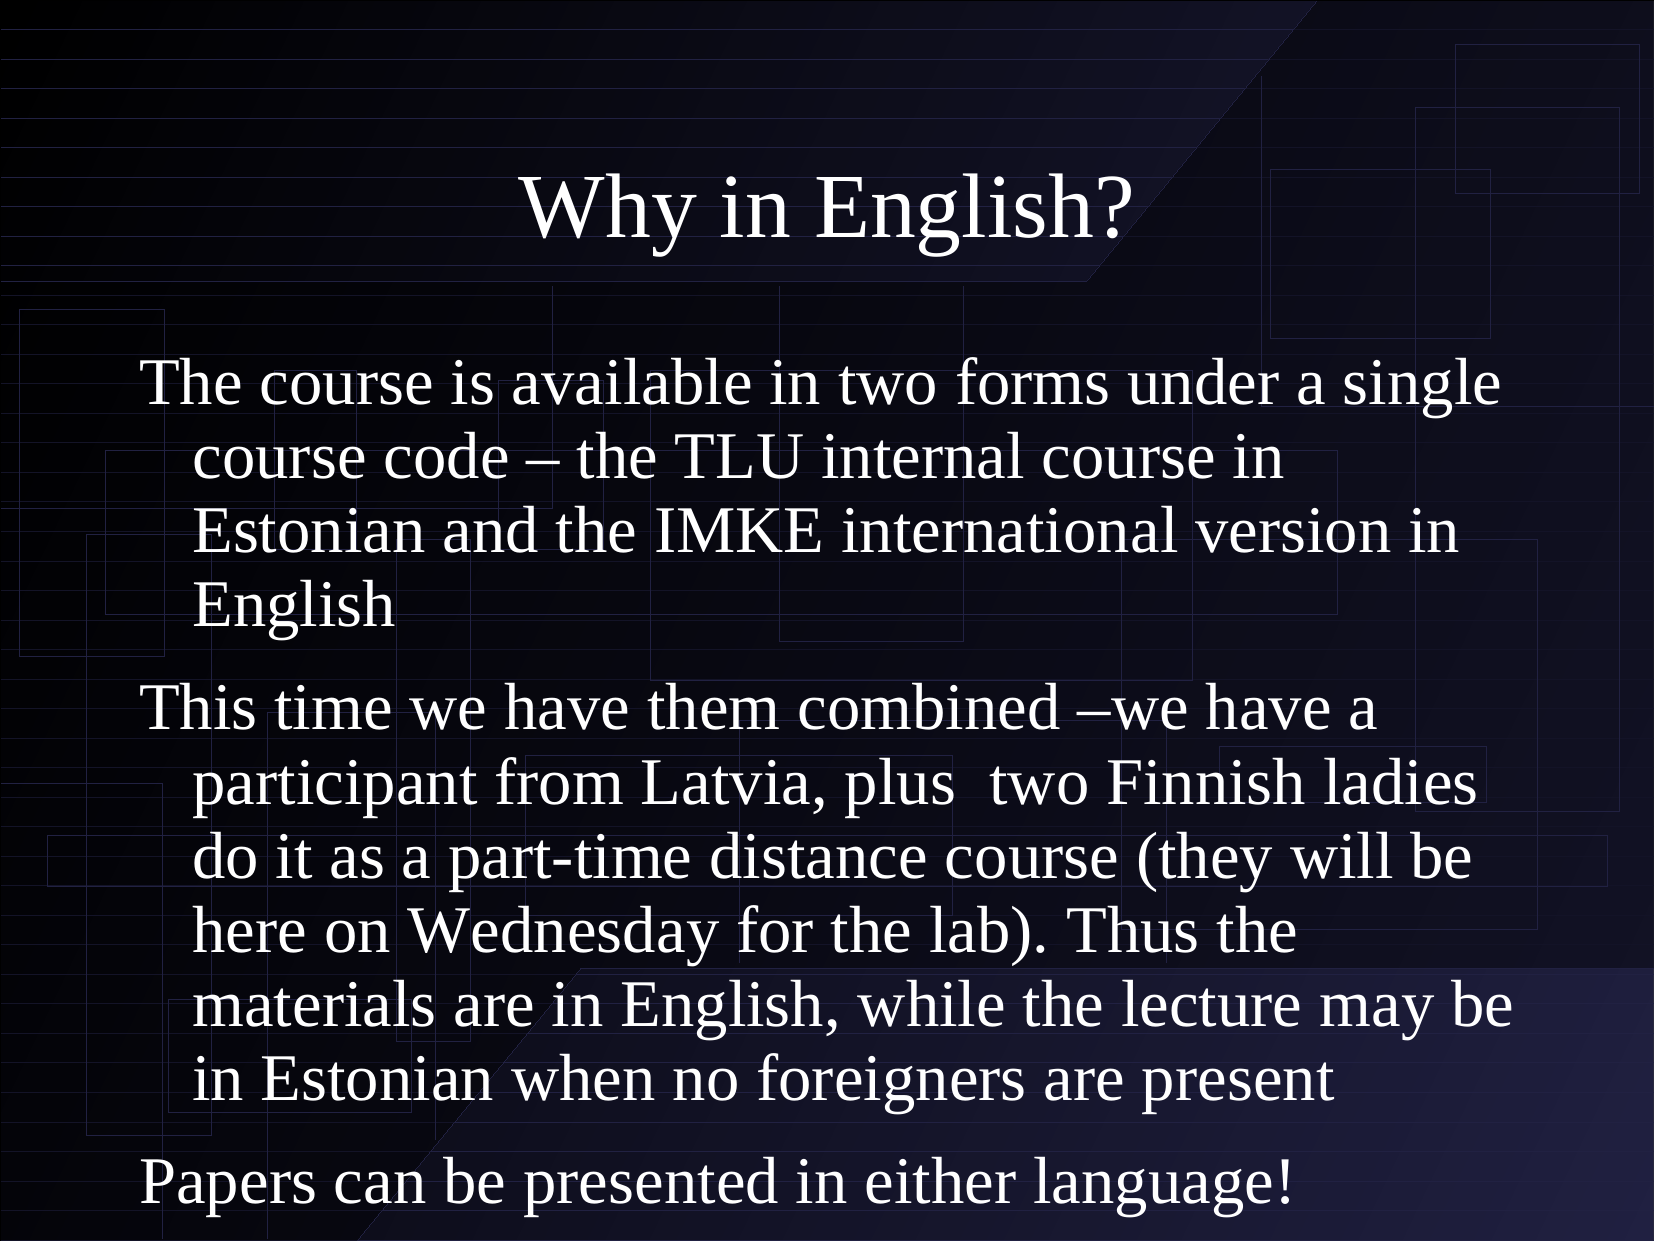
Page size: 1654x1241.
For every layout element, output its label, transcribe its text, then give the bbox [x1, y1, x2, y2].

list The course is available in two forms under a single course code – the TLU internal course in Estonian and the IMKE international version in English This time we have them combined –we have a participant from Latvia, plus two Finnish ladies do it as a part-time distance course (they will be here on Wednesday for the lab). Thus the materials are in English, while the lecture may be in Estonian when no foreigners are present Papers can be presented in either language! [121, 344, 1534, 1219]
title Why in English? [121, 102, 1534, 311]
